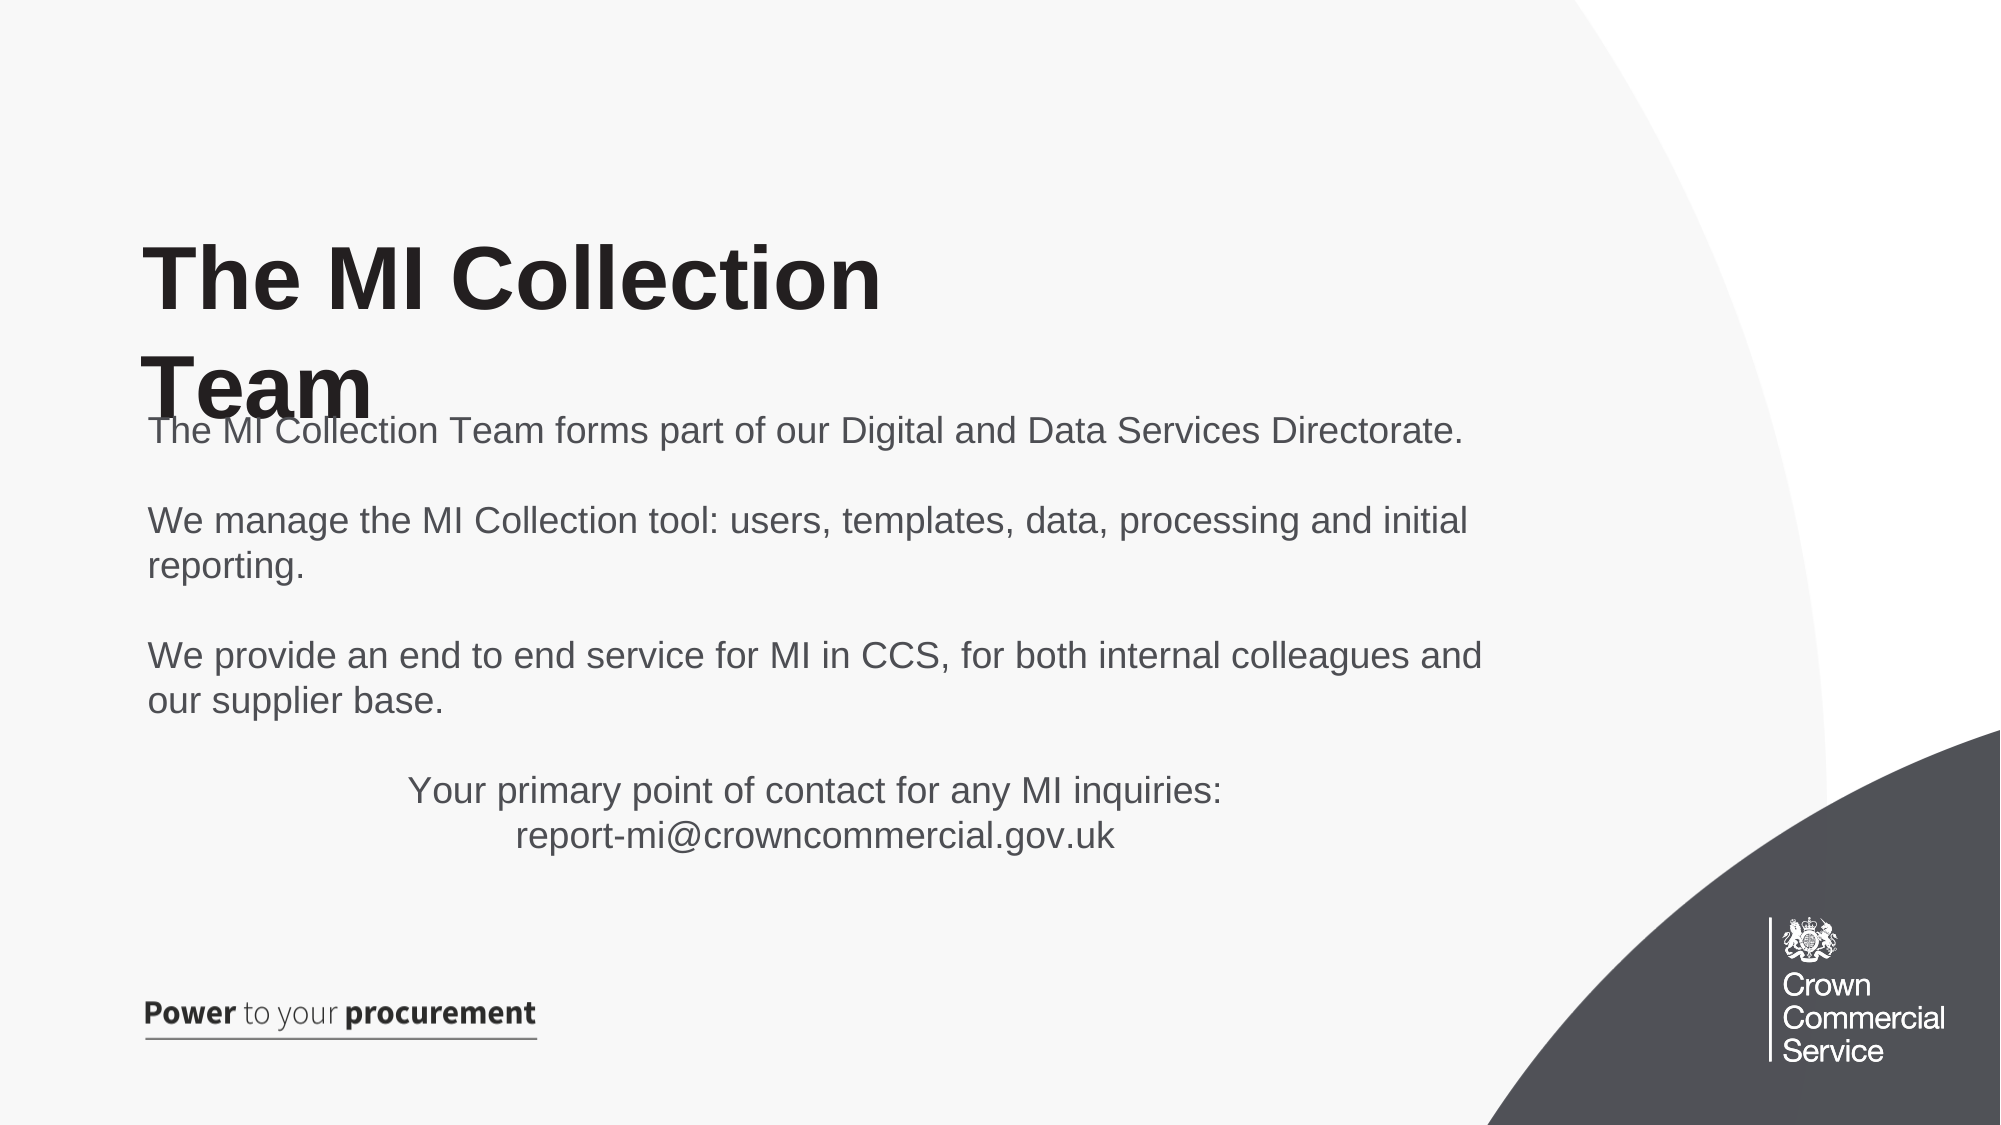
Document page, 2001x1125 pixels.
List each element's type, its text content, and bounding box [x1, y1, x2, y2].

picture [1769, 917, 1944, 1063]
subtitle The MI Collection Team forms part of our Digital and Data Services Directorate. We manage the MI Collection tool: users, templates, data, processing and initial reporting. We provide an end to end service for MI in CCS, for both internal colleagues and our supplier base. Your primary point of contact for any MI inquiries: report-mi@crowncommercial.gov.uk [147, 406, 1484, 1086]
title The MI Collection Team [140, 219, 1934, 358]
